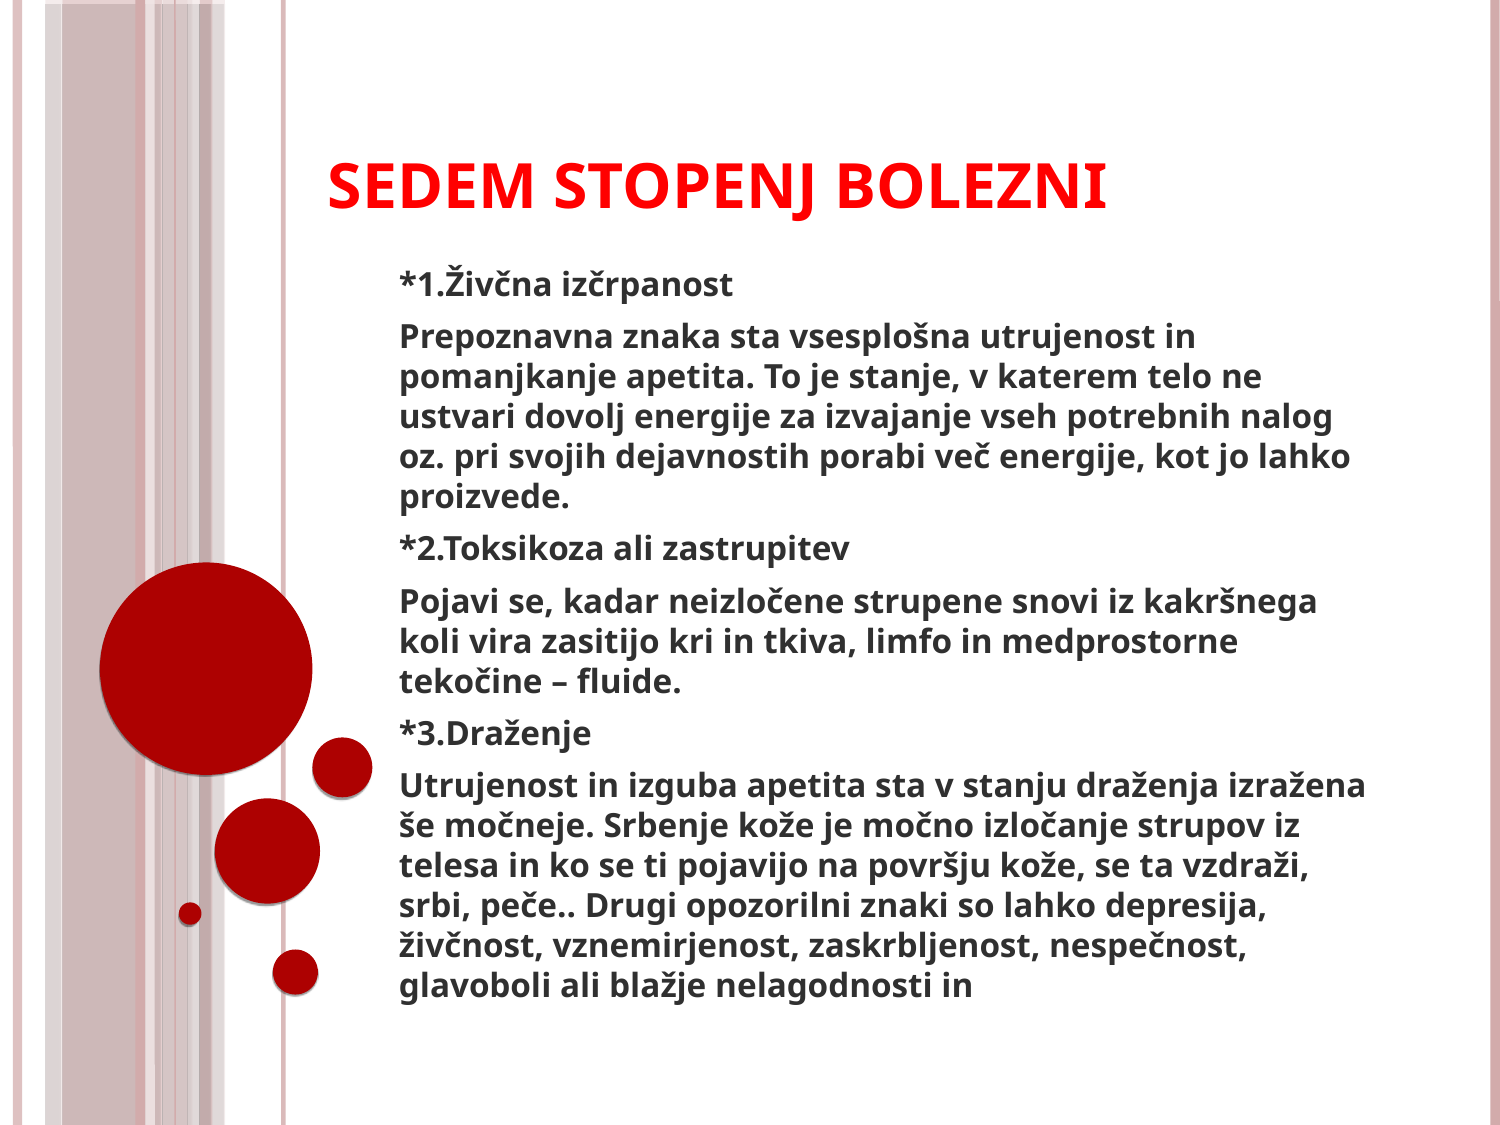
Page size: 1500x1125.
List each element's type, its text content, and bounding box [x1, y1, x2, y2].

subtitle *1.Živčna izčrpanost Prepoznavna znaka sta vsesplošna utrujenost in pomanjkanje apetita. To je stanje, v katerem telo ne ustvari dovolj energije za izvajanje vseh potrebnih nalog oz. pri svojih dejavnostih porabi več energije, kot jo lahko proizvede. *2.Toksikoza ali zastrupitev Pojavi se, kadar neizločene strupene snovi iz kakršnega koli vira zasitijo kri in tkiva, limfo in medprostorne tekočine – fluide. *3.Draženje Utrujenost in izguba apetita sta v stanju draženja izražena še močneje. Srbenje kože je močno izločanje strupov iz telesa in ko se ti pojavijo na površju kože, se ta vzdraži, srbi, peče.. Drugi opozorilni znaki so lahko depresija, živčnost, vznemirjenost, zaskrbljenost, nespečnost, glavoboli ali blažje nelagodnosti in [383, 255, 1397, 1071]
title Sedem stopenj bolezni [312, 125, 1326, 229]
